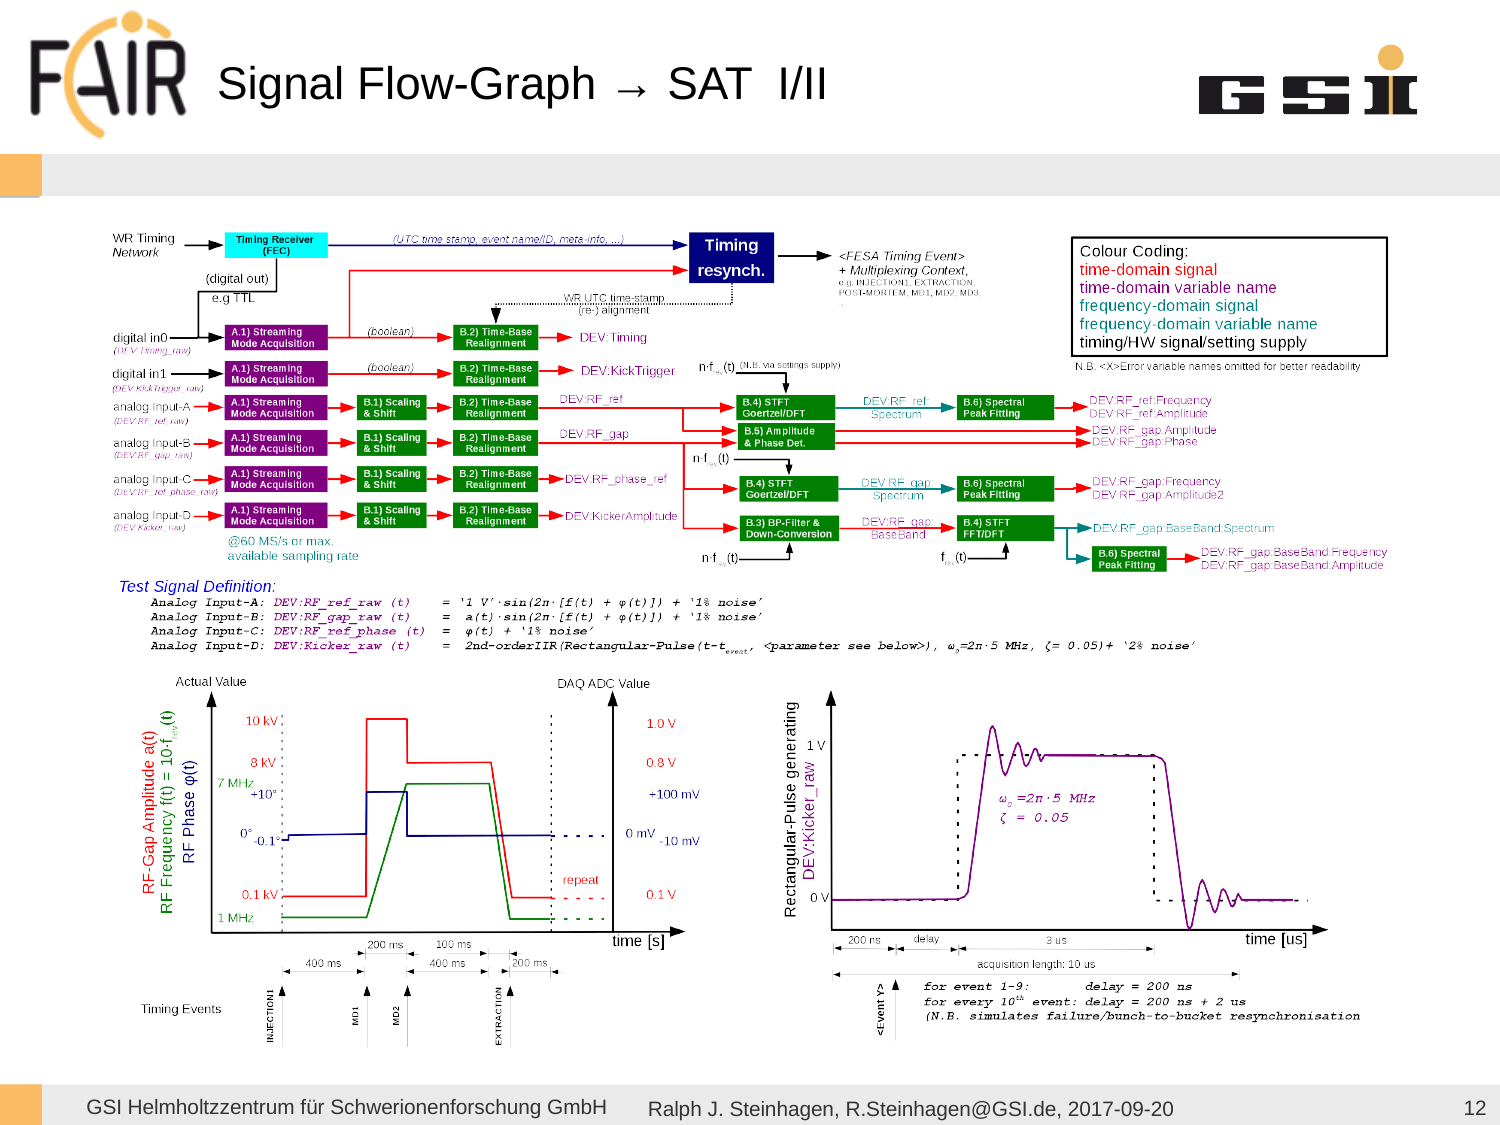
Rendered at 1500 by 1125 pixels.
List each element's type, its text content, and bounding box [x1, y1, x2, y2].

picture [30, 9, 187, 141]
picture [106, 226, 1394, 1050]
title Signal Flow-Graph → SAT I/II [217, 20, 1180, 147]
picture [1197, 42, 1419, 117]
